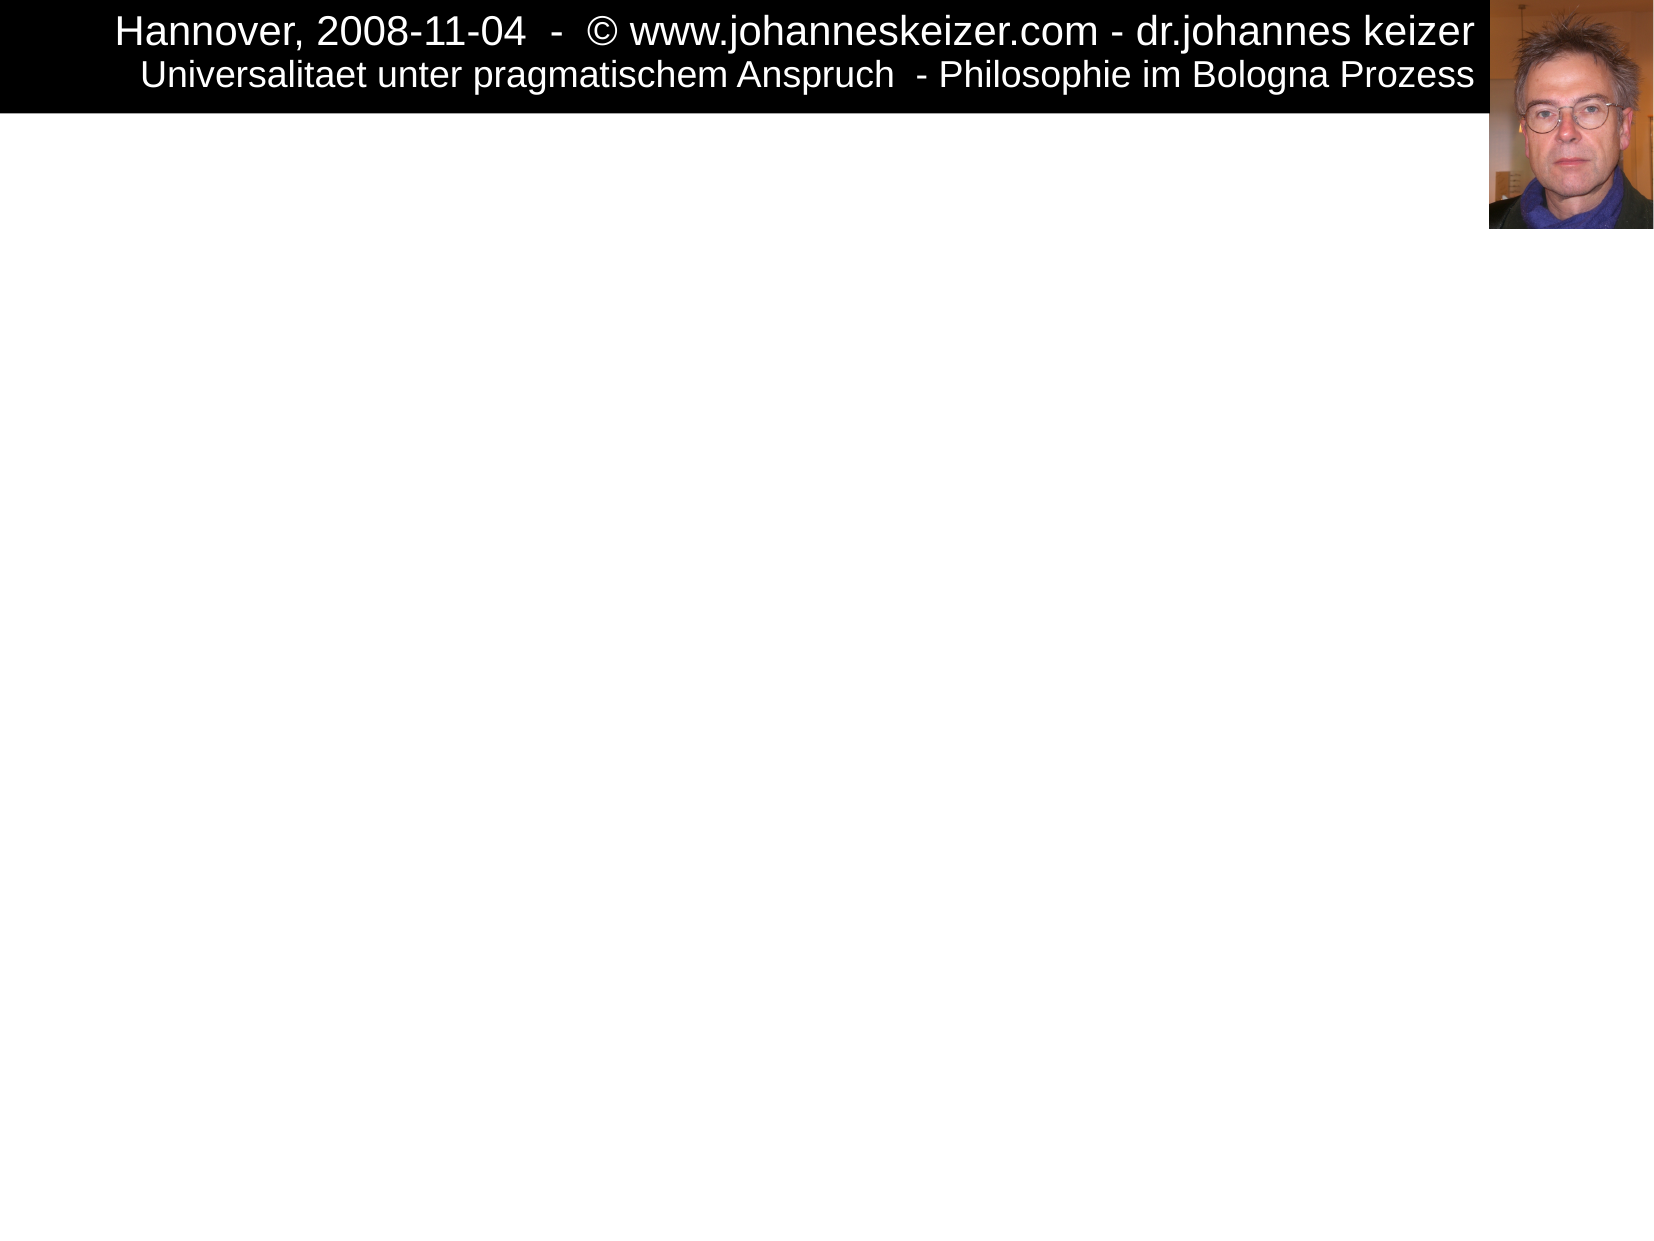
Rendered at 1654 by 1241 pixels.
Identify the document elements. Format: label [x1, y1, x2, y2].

picture [1489, 0, 1654, 229]
